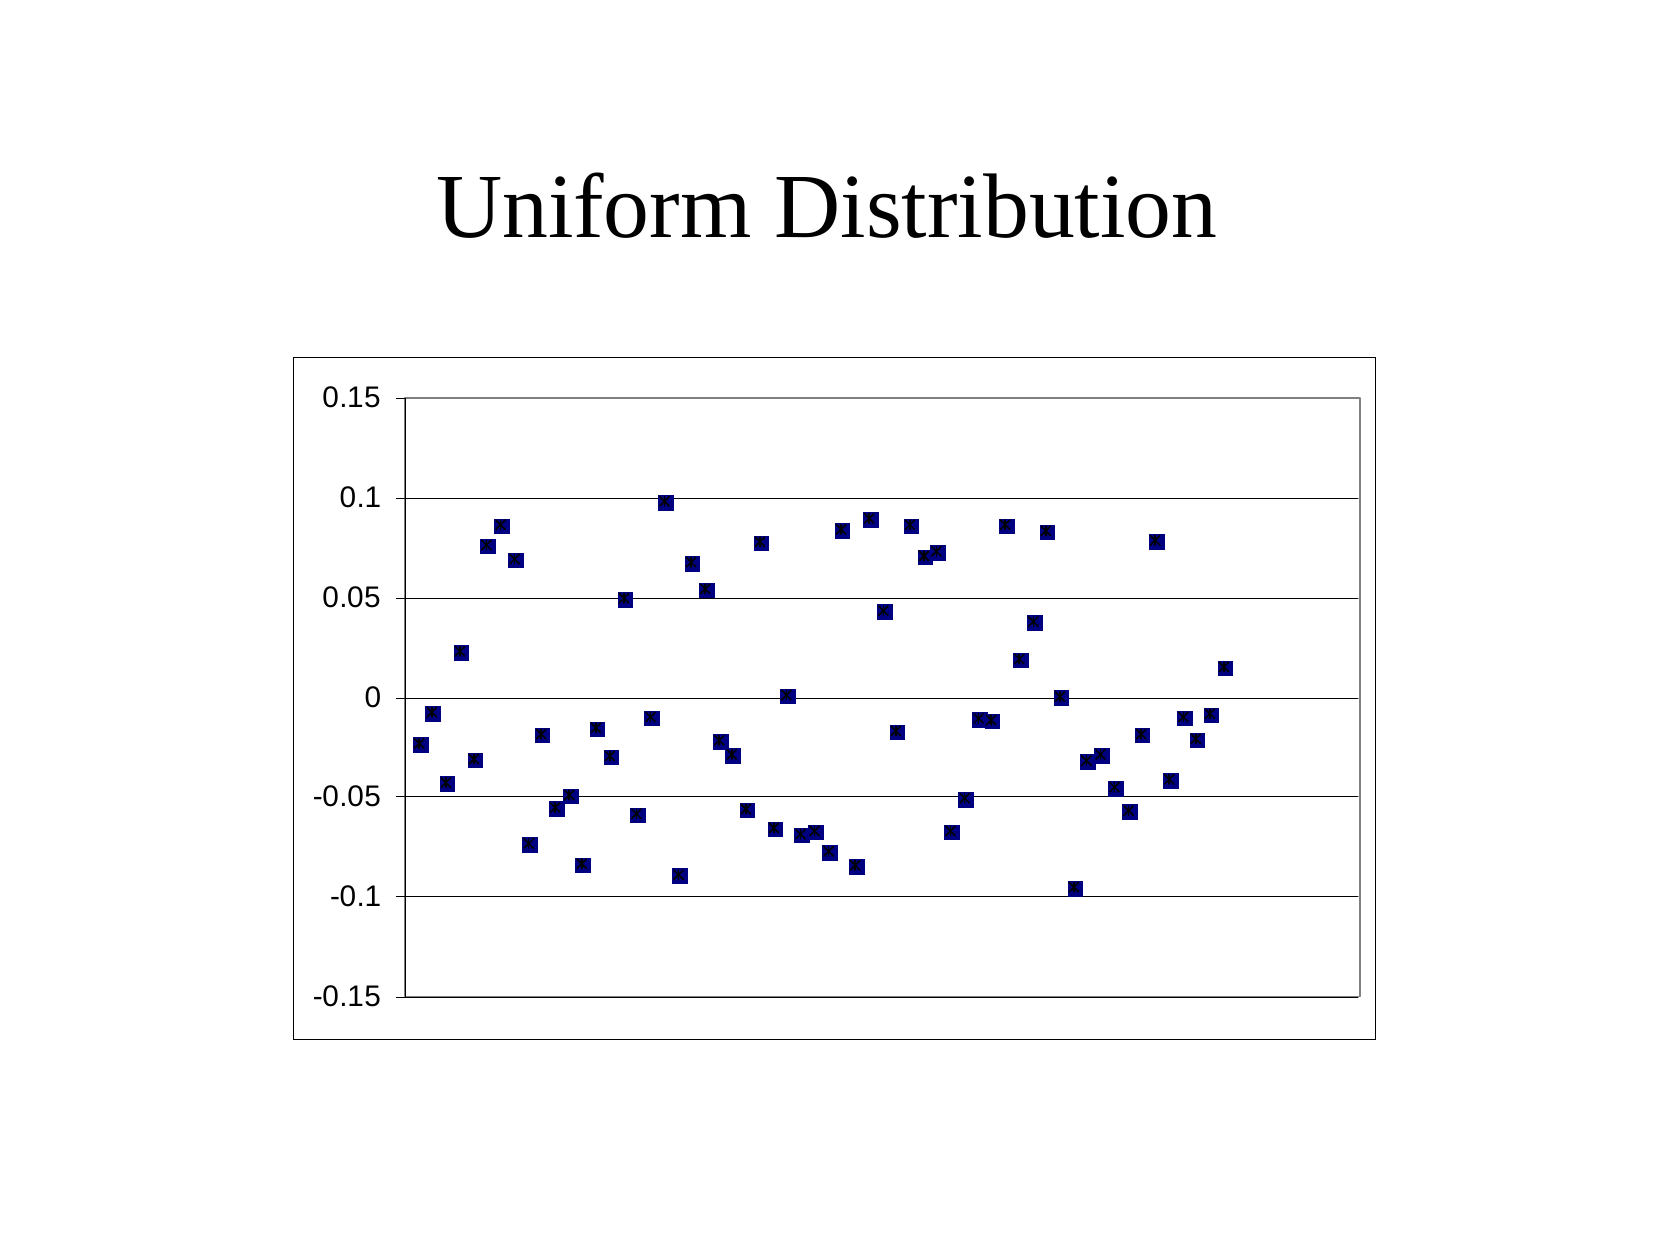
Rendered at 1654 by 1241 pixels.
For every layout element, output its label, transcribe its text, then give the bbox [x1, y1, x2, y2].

title Uniform Distribution [121, 102, 1534, 311]
chart [284, 349, 1384, 1045]
